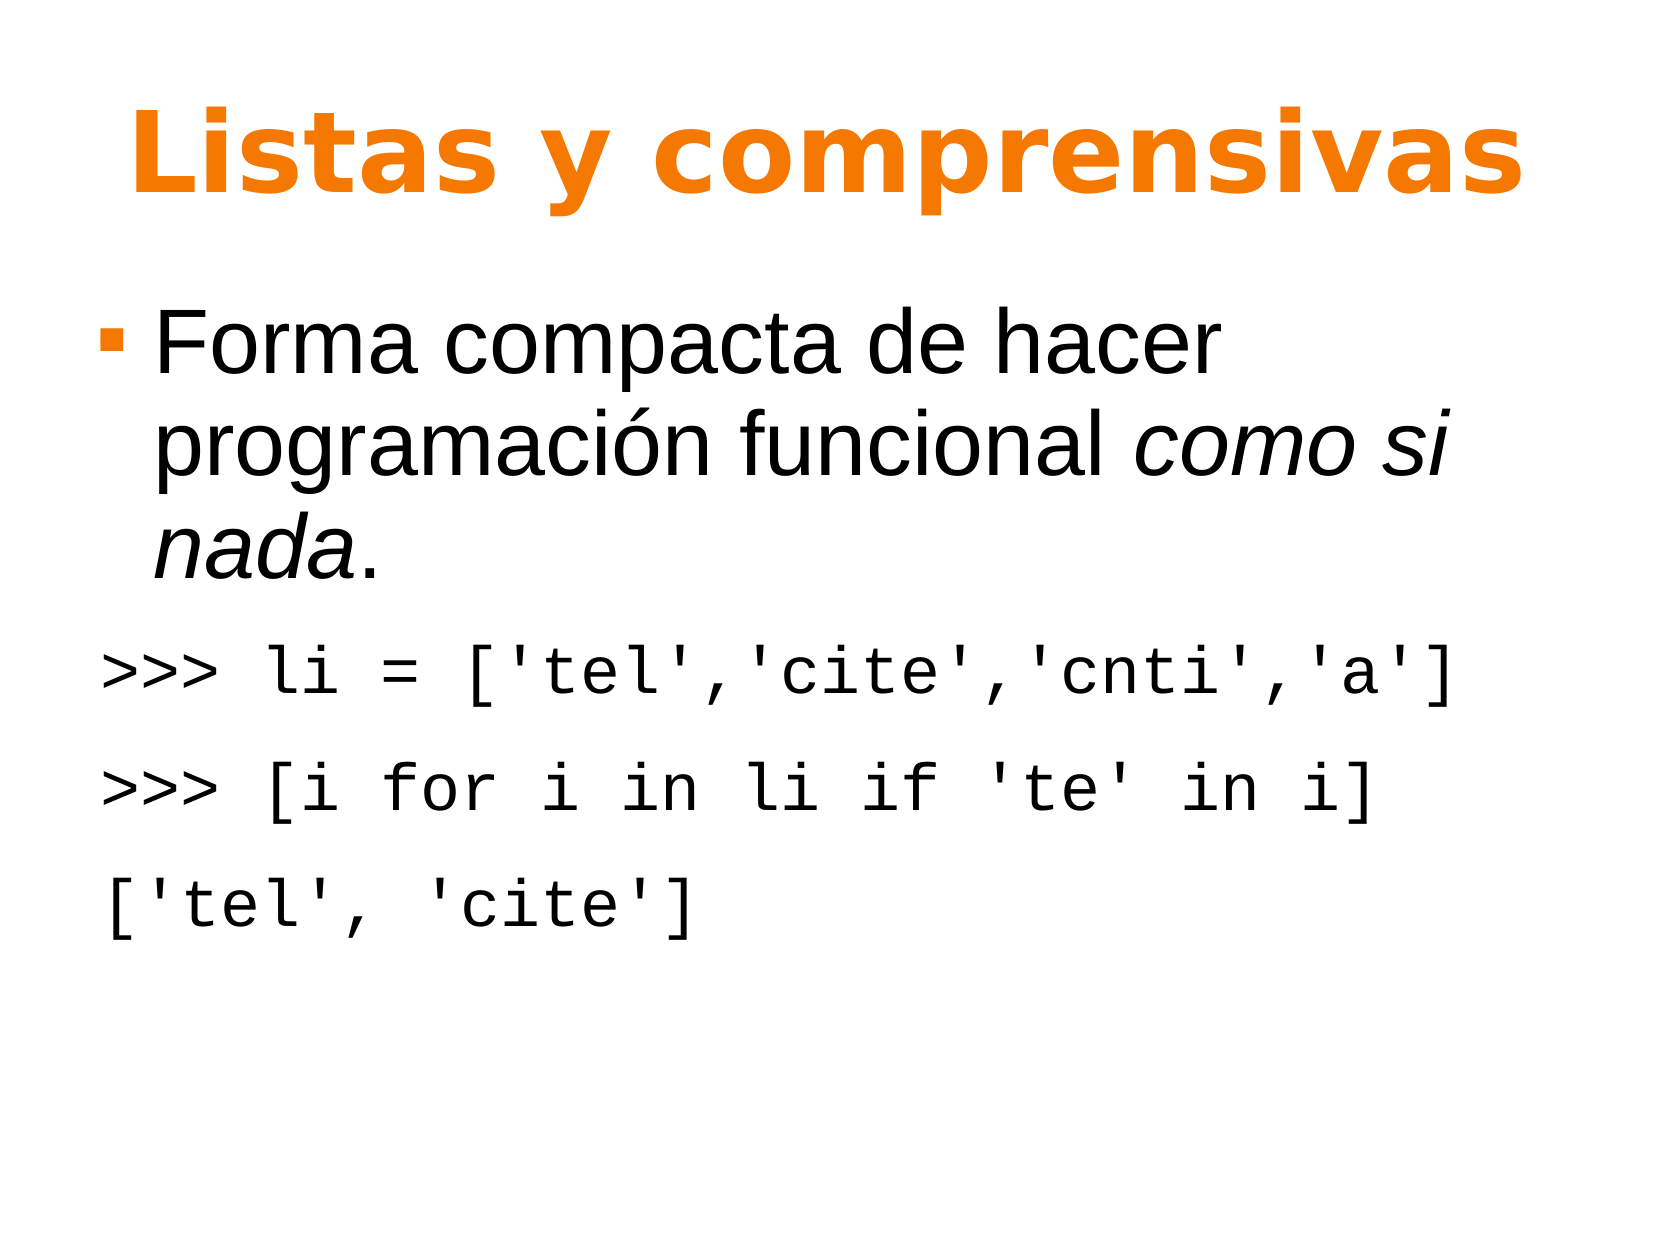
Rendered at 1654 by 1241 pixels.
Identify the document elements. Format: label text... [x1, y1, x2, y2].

title Listas y comprensivas [82, 56, 1571, 250]
list Forma compacta de hacer programación funcional como si nada. >>> li = ['tel','cite','cnti','a'] >>> [i for i in li if 'te' in i] ['tel', 'cite'] [82, 290, 1571, 1094]
